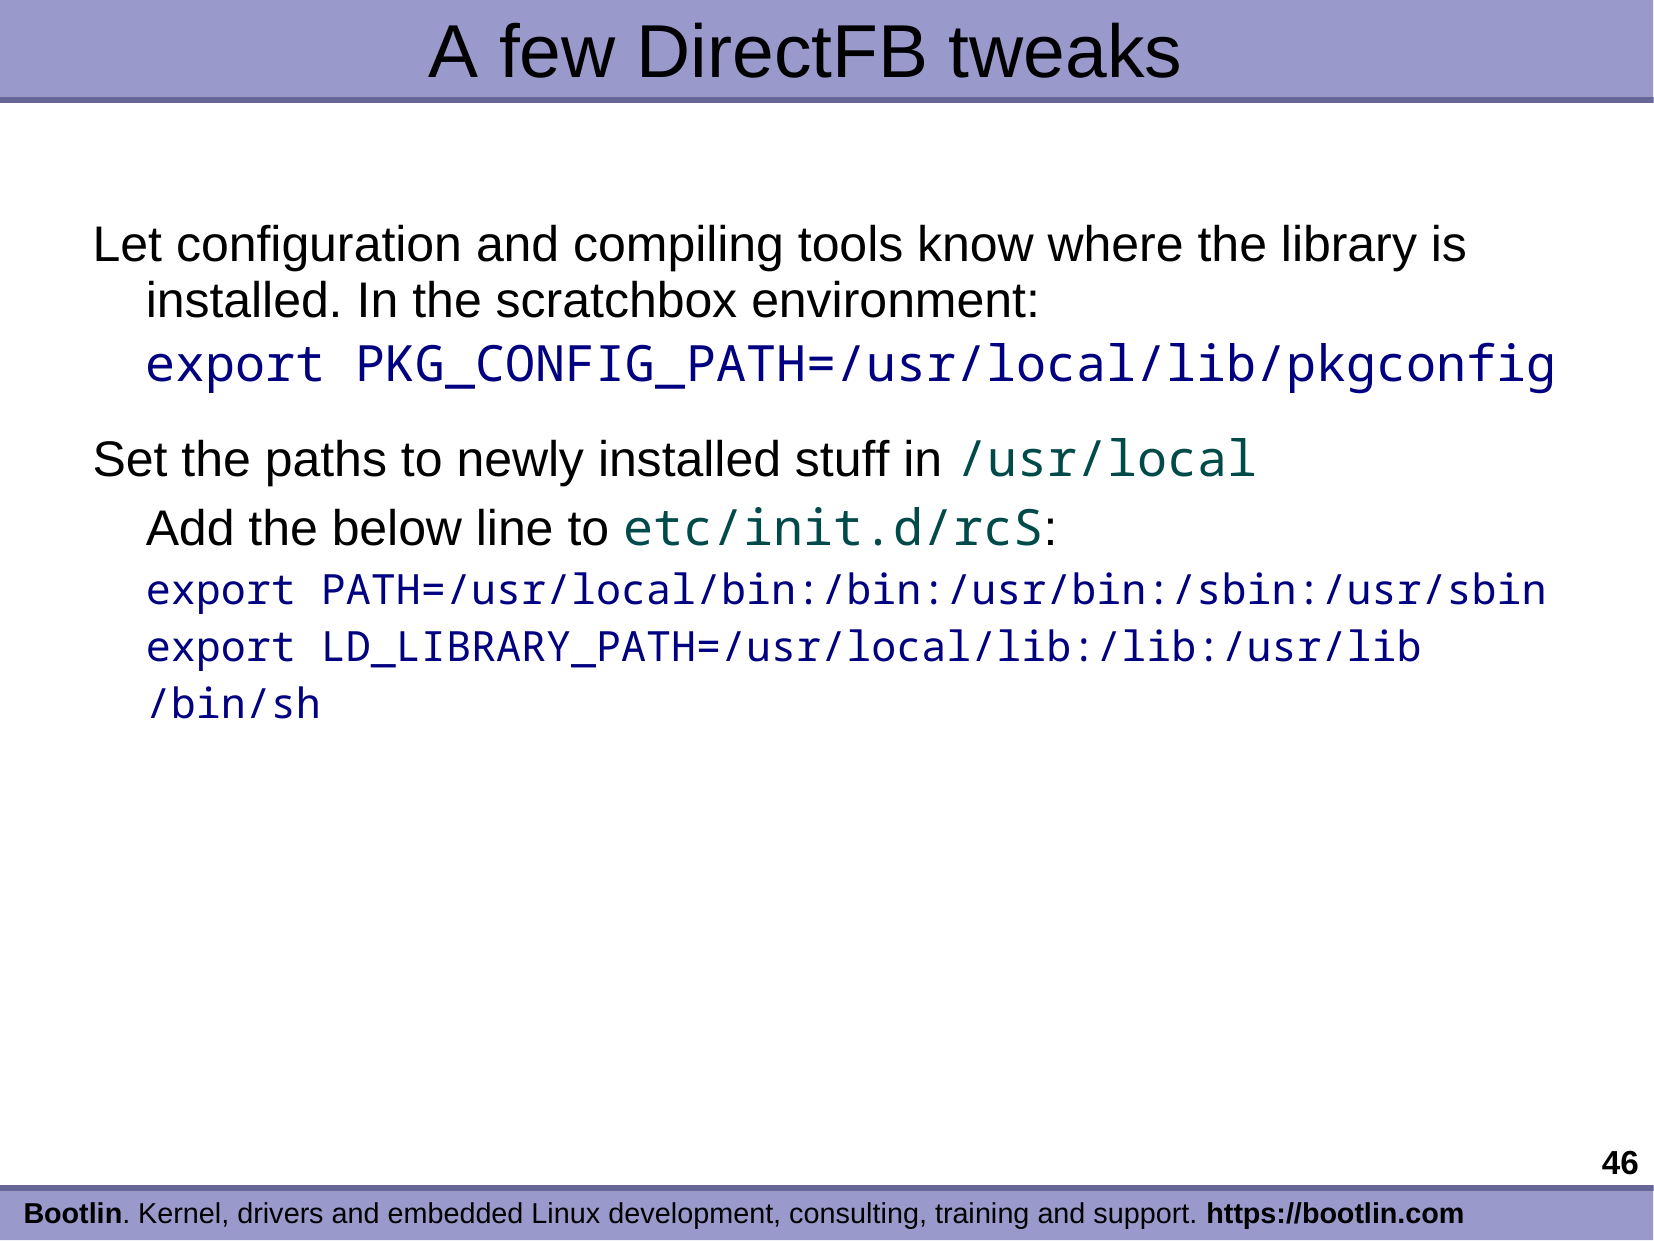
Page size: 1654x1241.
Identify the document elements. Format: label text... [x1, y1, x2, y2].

title A few DirectFB tweaks [60, 5, 1551, 97]
list Let configuration and compiling tools know where the library is installed. In the scratchbox environment: export PKG_CONFIG_PATH=/usr/local/lib/pkgconfig Set the paths to newly installed stuff in /usr/local Add the below line to etc/init.d/rcS: export PATH=/usr/local/bin:/bin:/usr/bin:/sbin:/usr/sbin export LD_LIBRARY_PATH=/usr/local/lib:/lib:/usr/lib /bin/sh [75, 216, 1576, 697]
